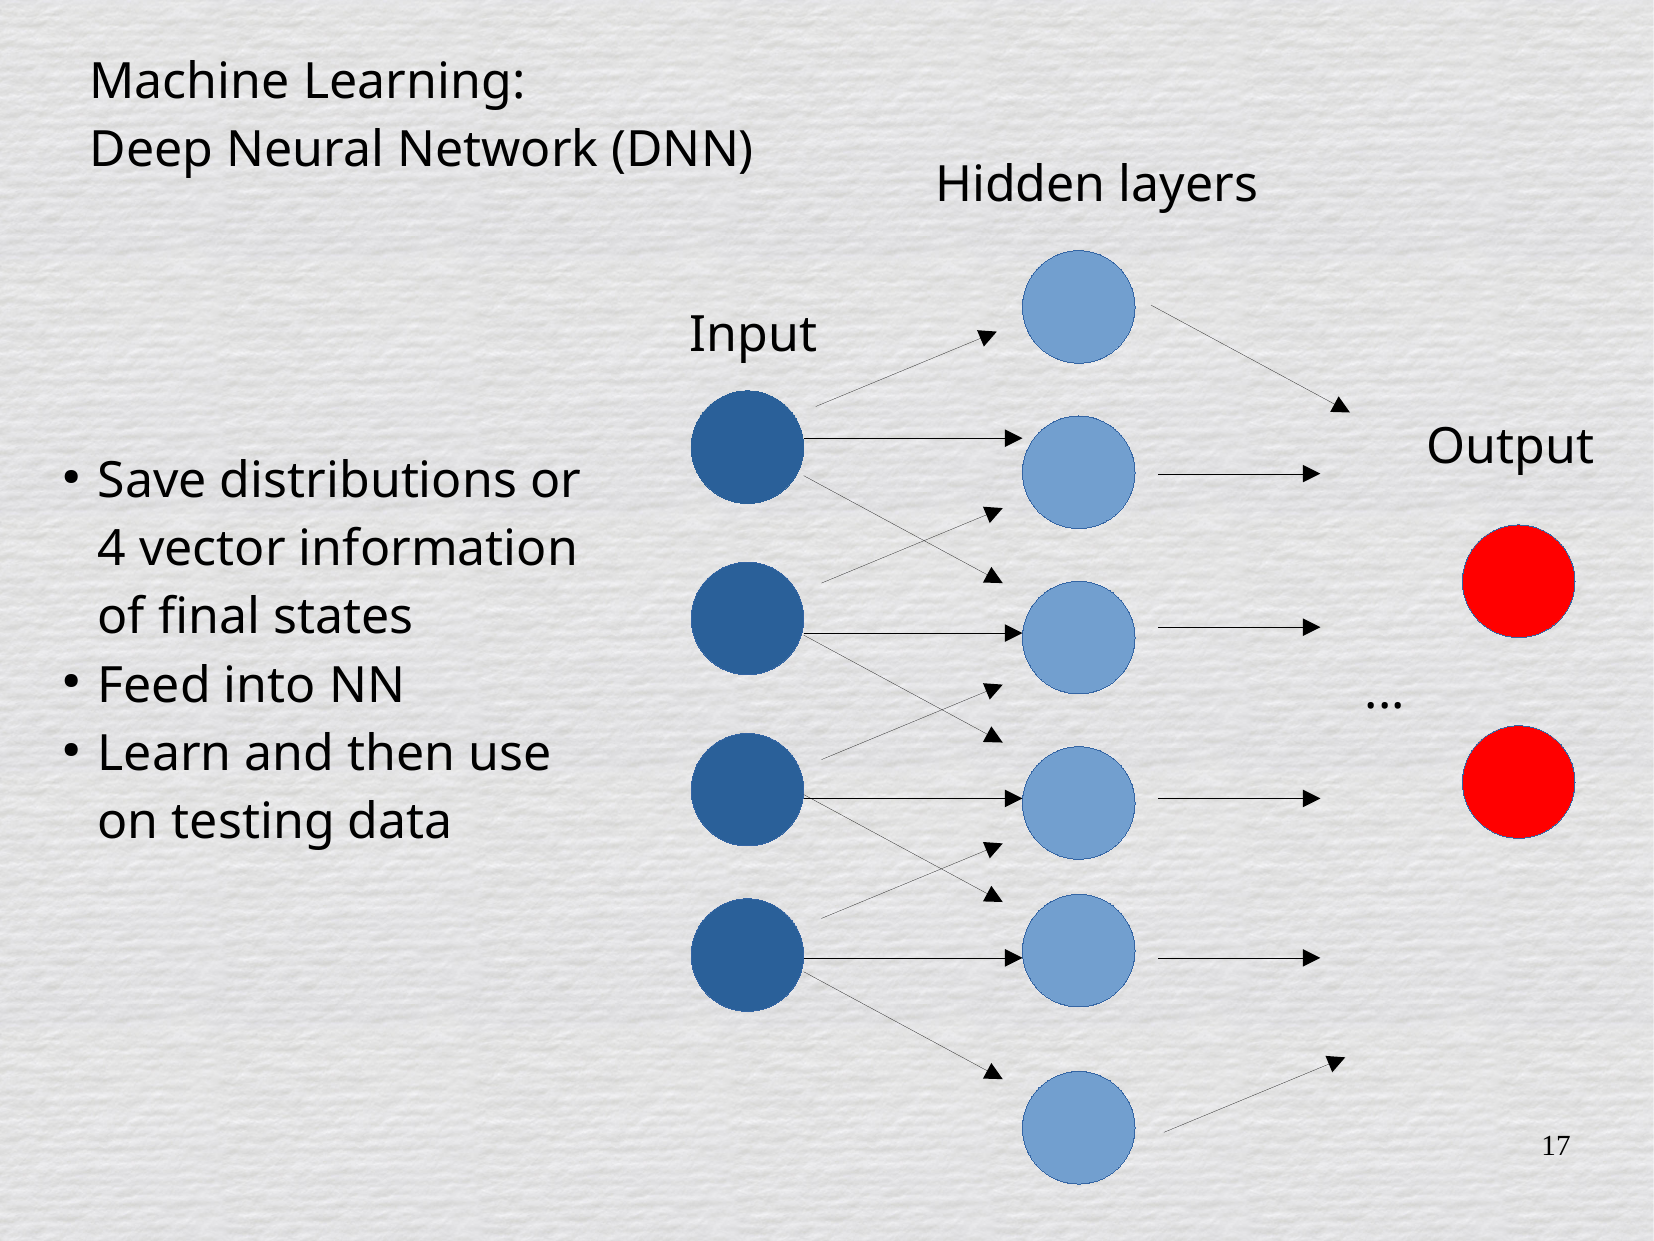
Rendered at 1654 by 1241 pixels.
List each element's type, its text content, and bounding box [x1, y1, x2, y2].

text_box Input [675, 291, 835, 376]
text_box [1022, 581, 1136, 694]
text_box [691, 562, 804, 675]
text_box Save distributions or 4 vector information of final states Feed into NN Learn and then use on testing data [47, 436, 611, 869]
text_box [1022, 894, 1136, 1007]
picture [0, 0, 1654, 1241]
text_box [1022, 250, 1136, 364]
text_box [1462, 524, 1576, 638]
text_box ... [1350, 647, 1418, 732]
text_box Machine Learning: Deep Neural Network (DNN) [75, 37, 779, 192]
text_box Hidden layers [920, 140, 1271, 226]
text_box [691, 898, 804, 1012]
text_box Output [1411, 403, 1608, 488]
text_box [1462, 725, 1576, 839]
text_box [1022, 1071, 1136, 1185]
text_box [691, 390, 804, 504]
text_box [1022, 415, 1136, 529]
text_box [691, 733, 804, 846]
text_box [1022, 746, 1136, 860]
